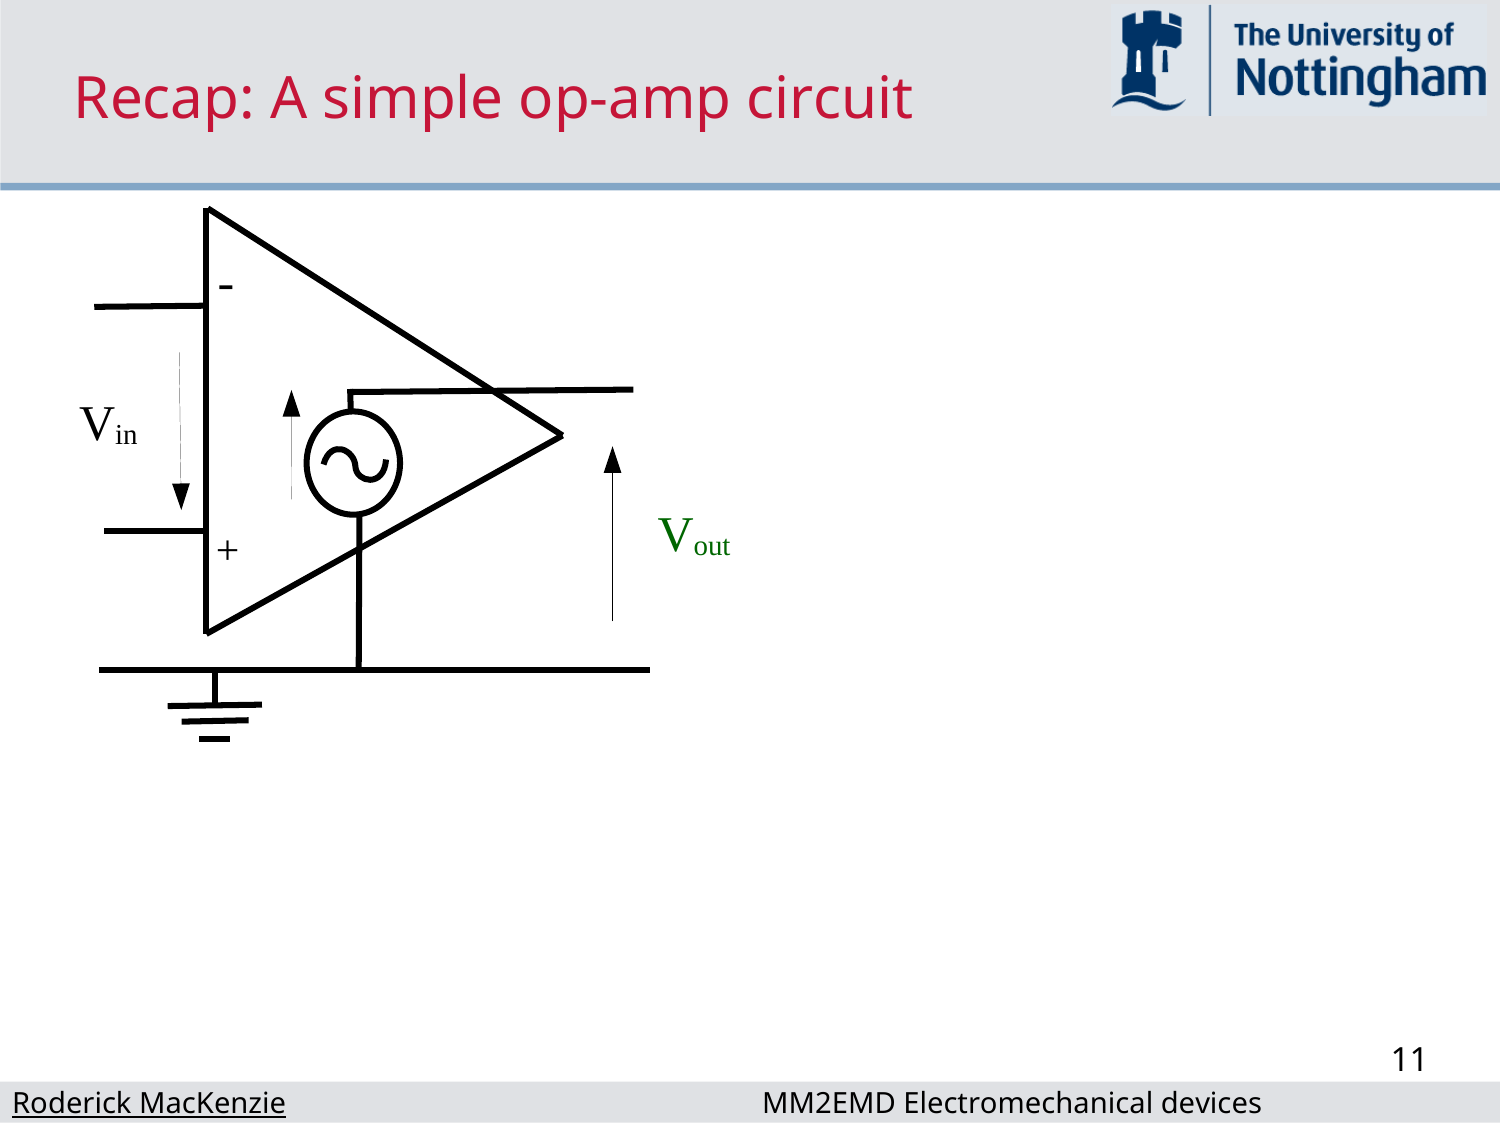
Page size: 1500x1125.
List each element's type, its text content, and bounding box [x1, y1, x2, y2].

text_box Vin [64, 382, 153, 475]
text_box - [202, 242, 250, 317]
picture [1111, 4, 1487, 116]
title Recap: A simple op-amp circuit [59, 20, 1052, 172]
text_box + [201, 515, 255, 581]
text_box <number> [1375, 1030, 1500, 1101]
text_box Vout [642, 494, 746, 586]
